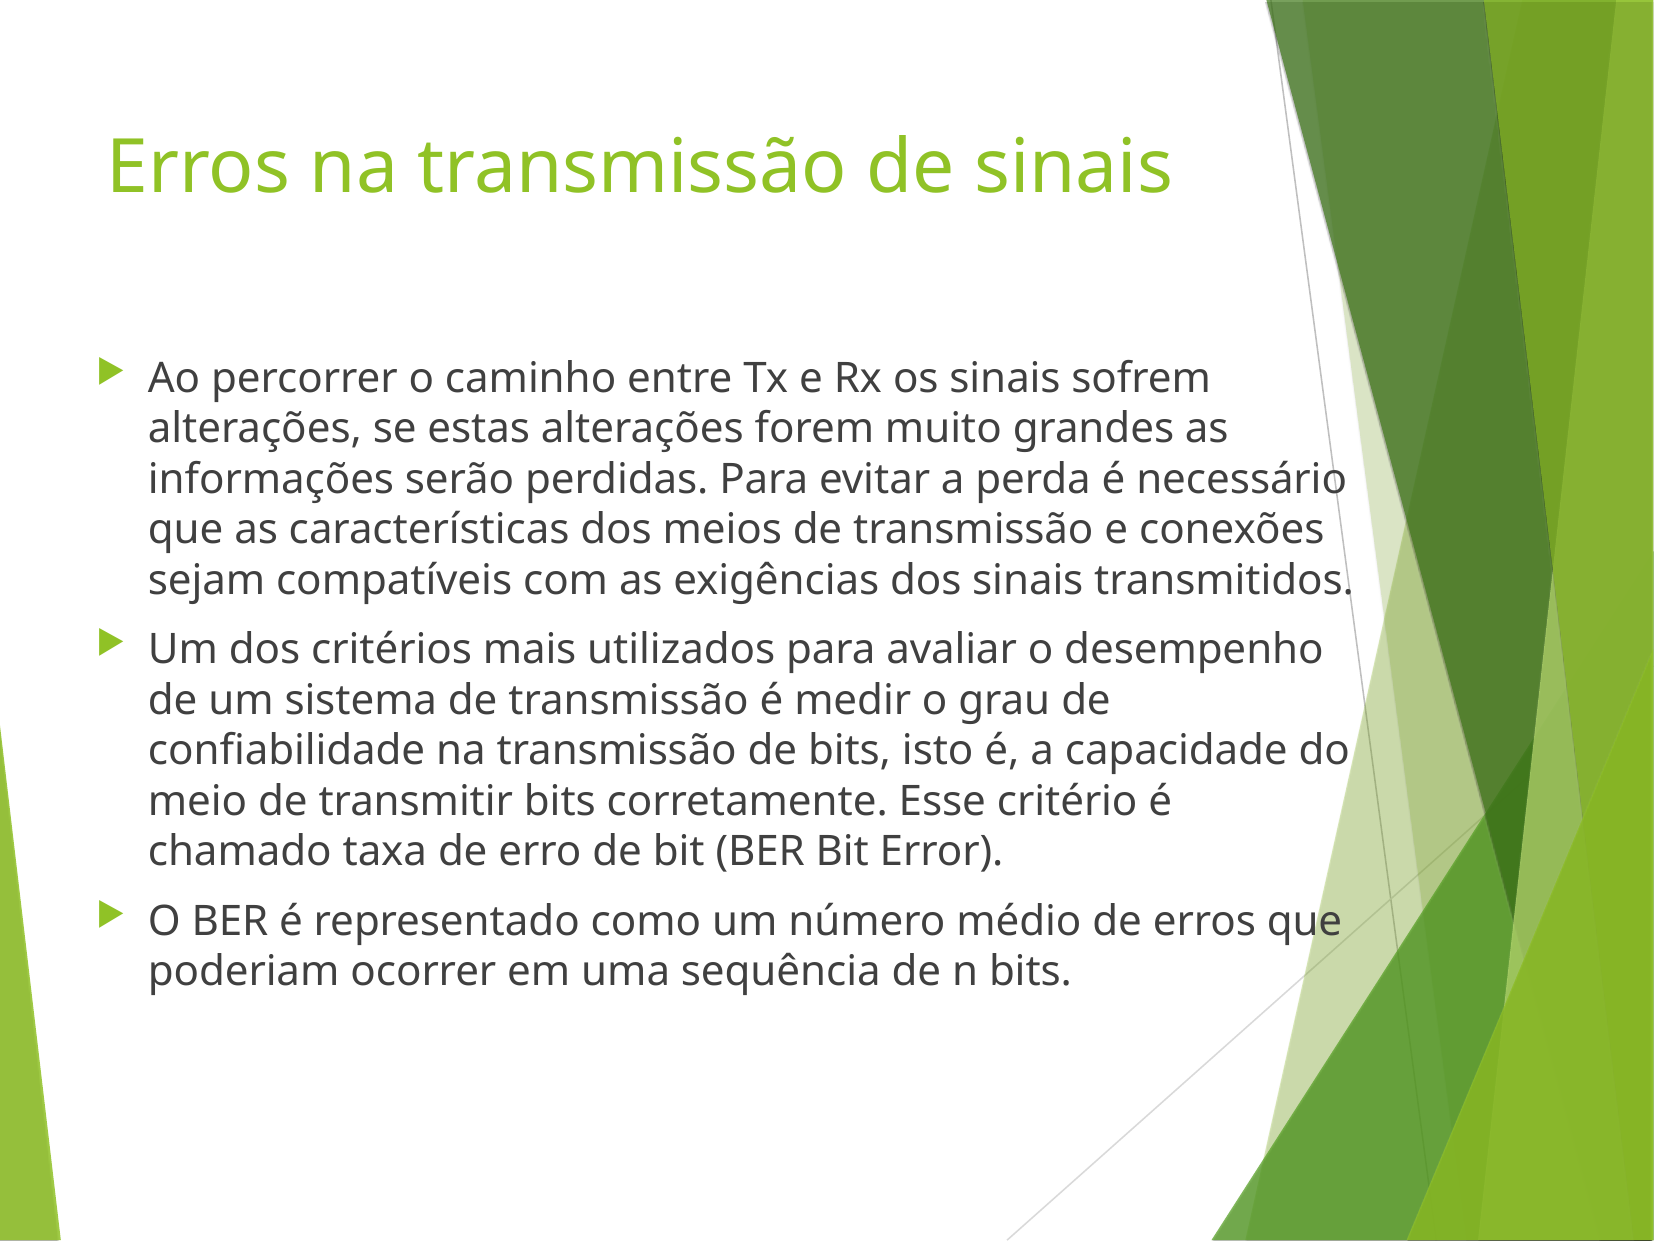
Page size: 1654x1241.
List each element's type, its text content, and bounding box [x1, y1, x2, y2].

title Erros na transmissão de sinais [91, 110, 1258, 342]
list Ao percorrer o caminho entre Tx e Rx os sinais sofrem alterações, se estas alterações forem muito grandes as informações serão perdidas. Para evitar a perda é necessário que as características dos meios de transmissão e conexões sejam compatíveis com as exigências dos sinais transmitidos. Um dos critérios mais utilizados para avaliar o desempenho de um sistema de transmissão é medir o grau de conﬁabilidade na transmissão de bits, isto é, a capacidade do meio de transmitir bits corretamente. Esse critério é chamado taxa de erro de bit (BER Bit Error). O BER é representado como um número médio de erros que poderiam ocorrer em uma sequência de n bits. [81, 342, 1371, 1057]
